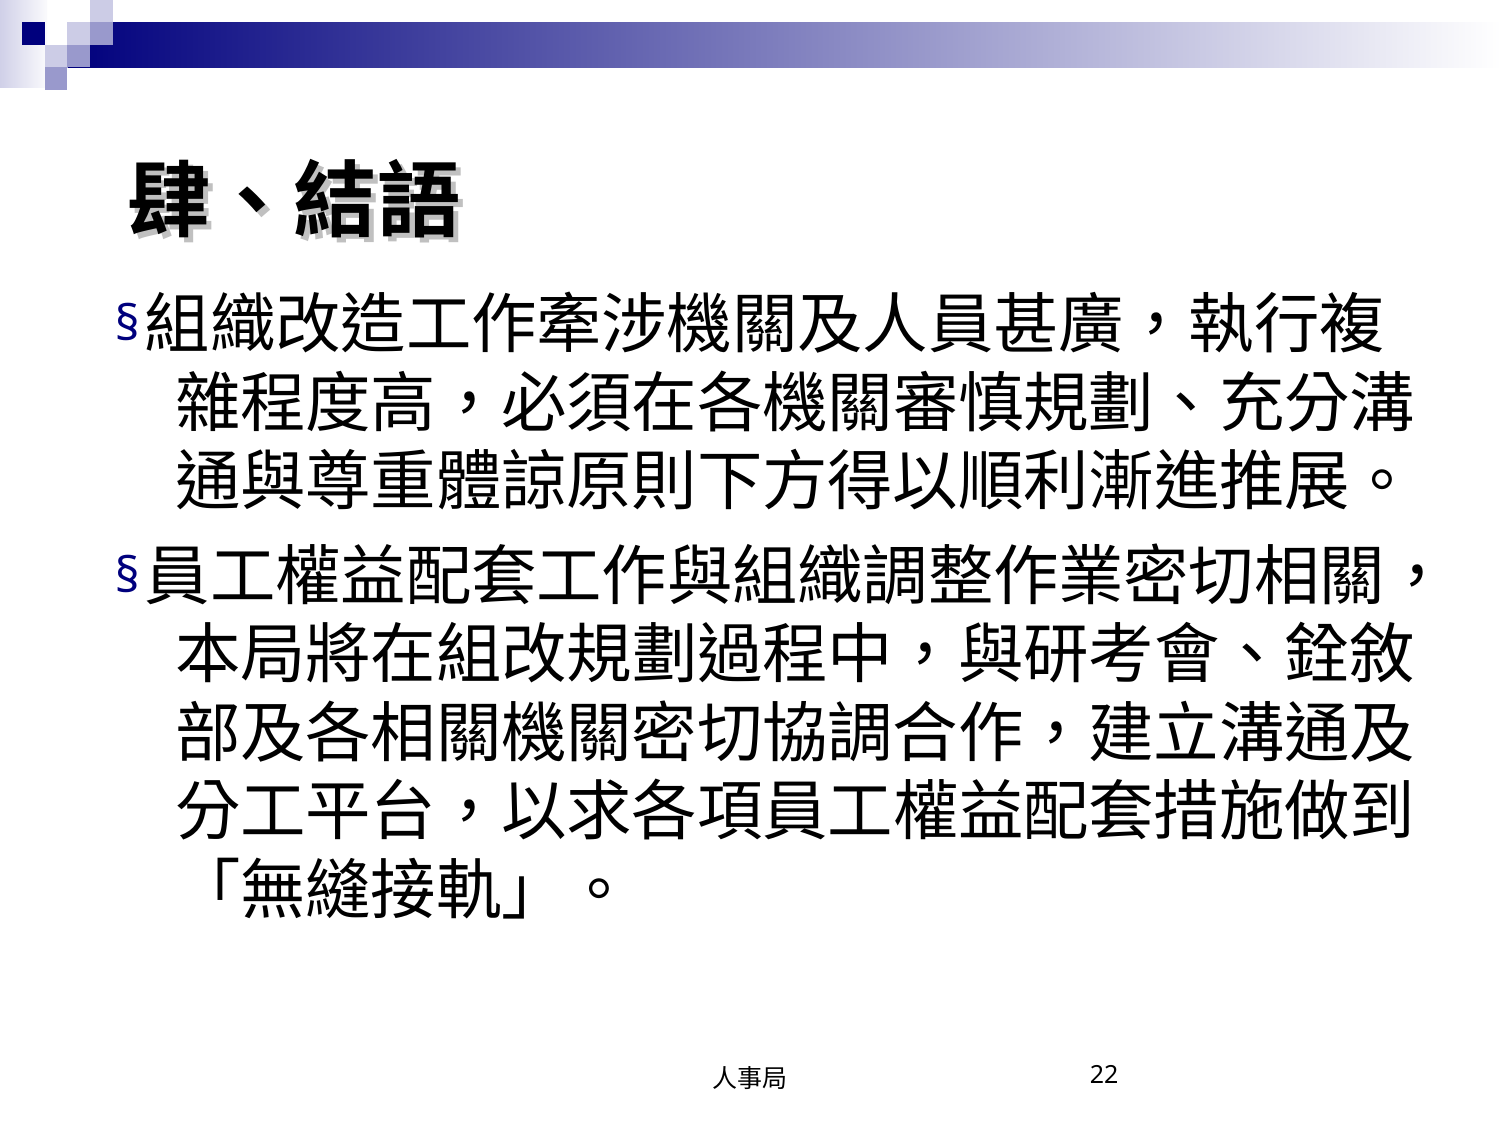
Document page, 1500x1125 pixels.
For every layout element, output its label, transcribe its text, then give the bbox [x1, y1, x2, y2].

list 組織改造工作牽涉機關及人員甚廣，執行複雜程度高，必須在各機關審慎規劃、充分溝通與尊重體諒原則下方得以順利漸進推展。 員工權益配套工作與組織調整作業密切相關，本局將在組改規劃過程中，與研考會、銓敘部及各相關機關密切協調合作，建立溝通及分工平台，以求各項員工權益配套措施做到「無縫接軌」。 [99, 275, 1431, 963]
text_box [1074, 1025, 1426, 1101]
title 肆、結語 [112, 137, 1463, 258]
text_box 人事局 [512, 1025, 988, 1101]
